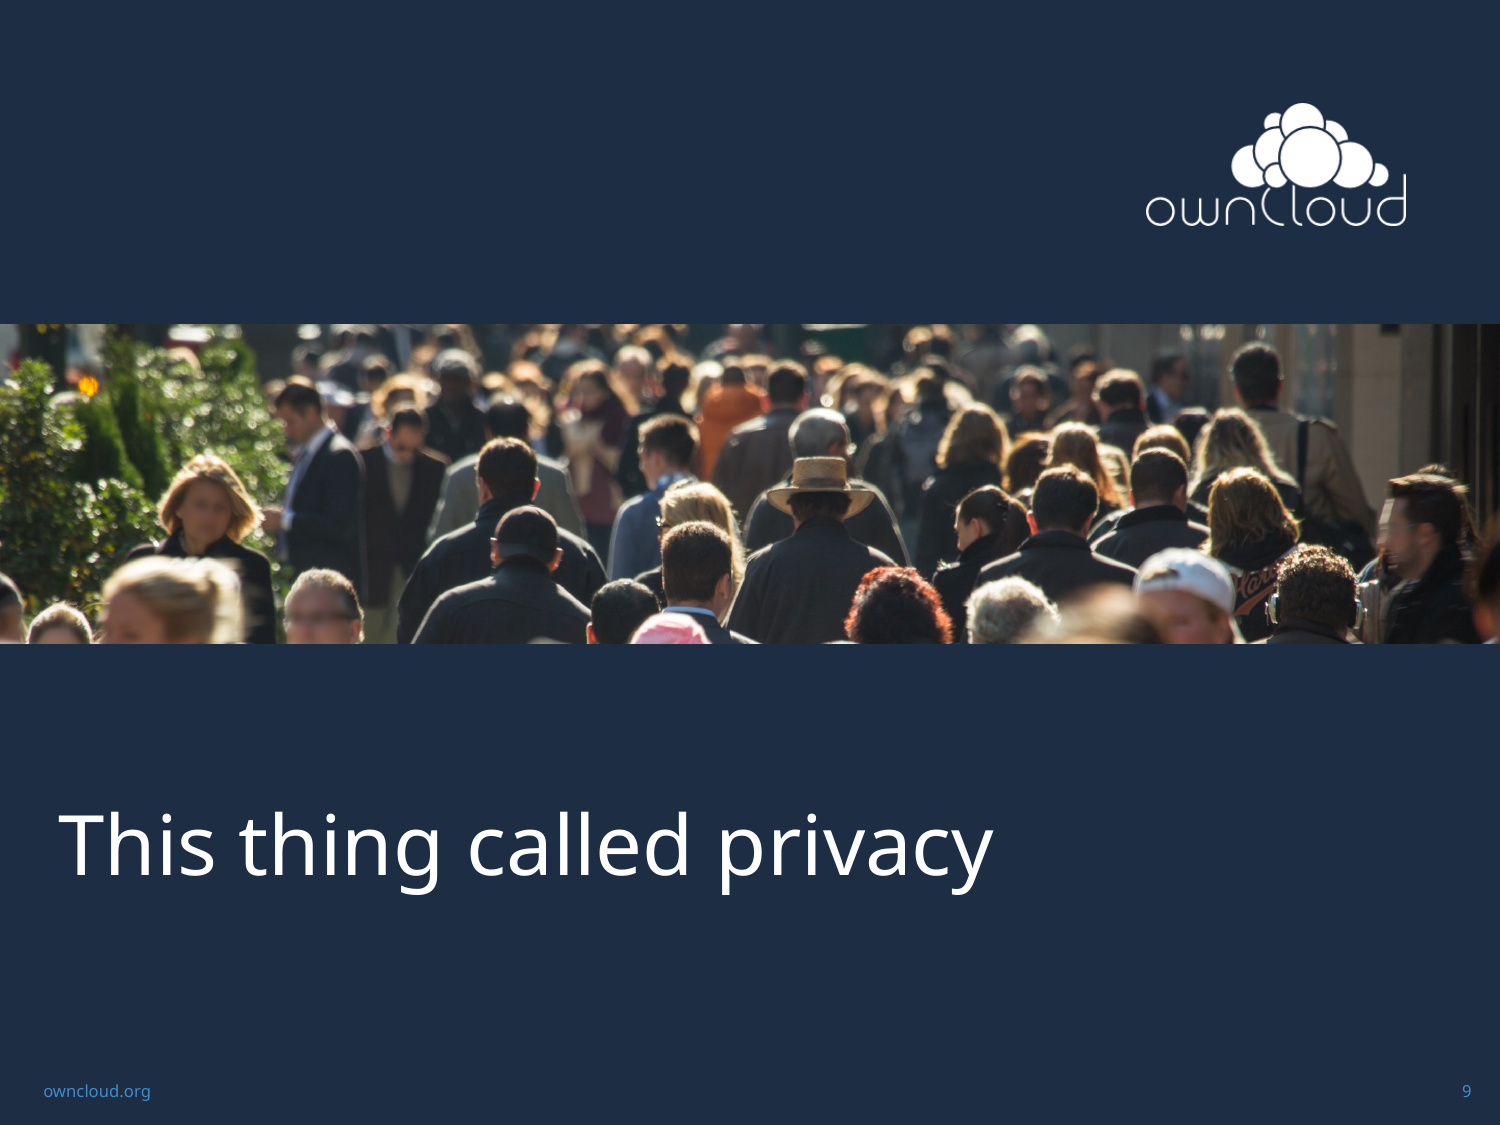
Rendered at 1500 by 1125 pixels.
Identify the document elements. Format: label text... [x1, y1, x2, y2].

picture [0, 324, 1500, 644]
title This thing called privacy [58, 754, 1427, 942]
picture [1146, 103, 1406, 226]
